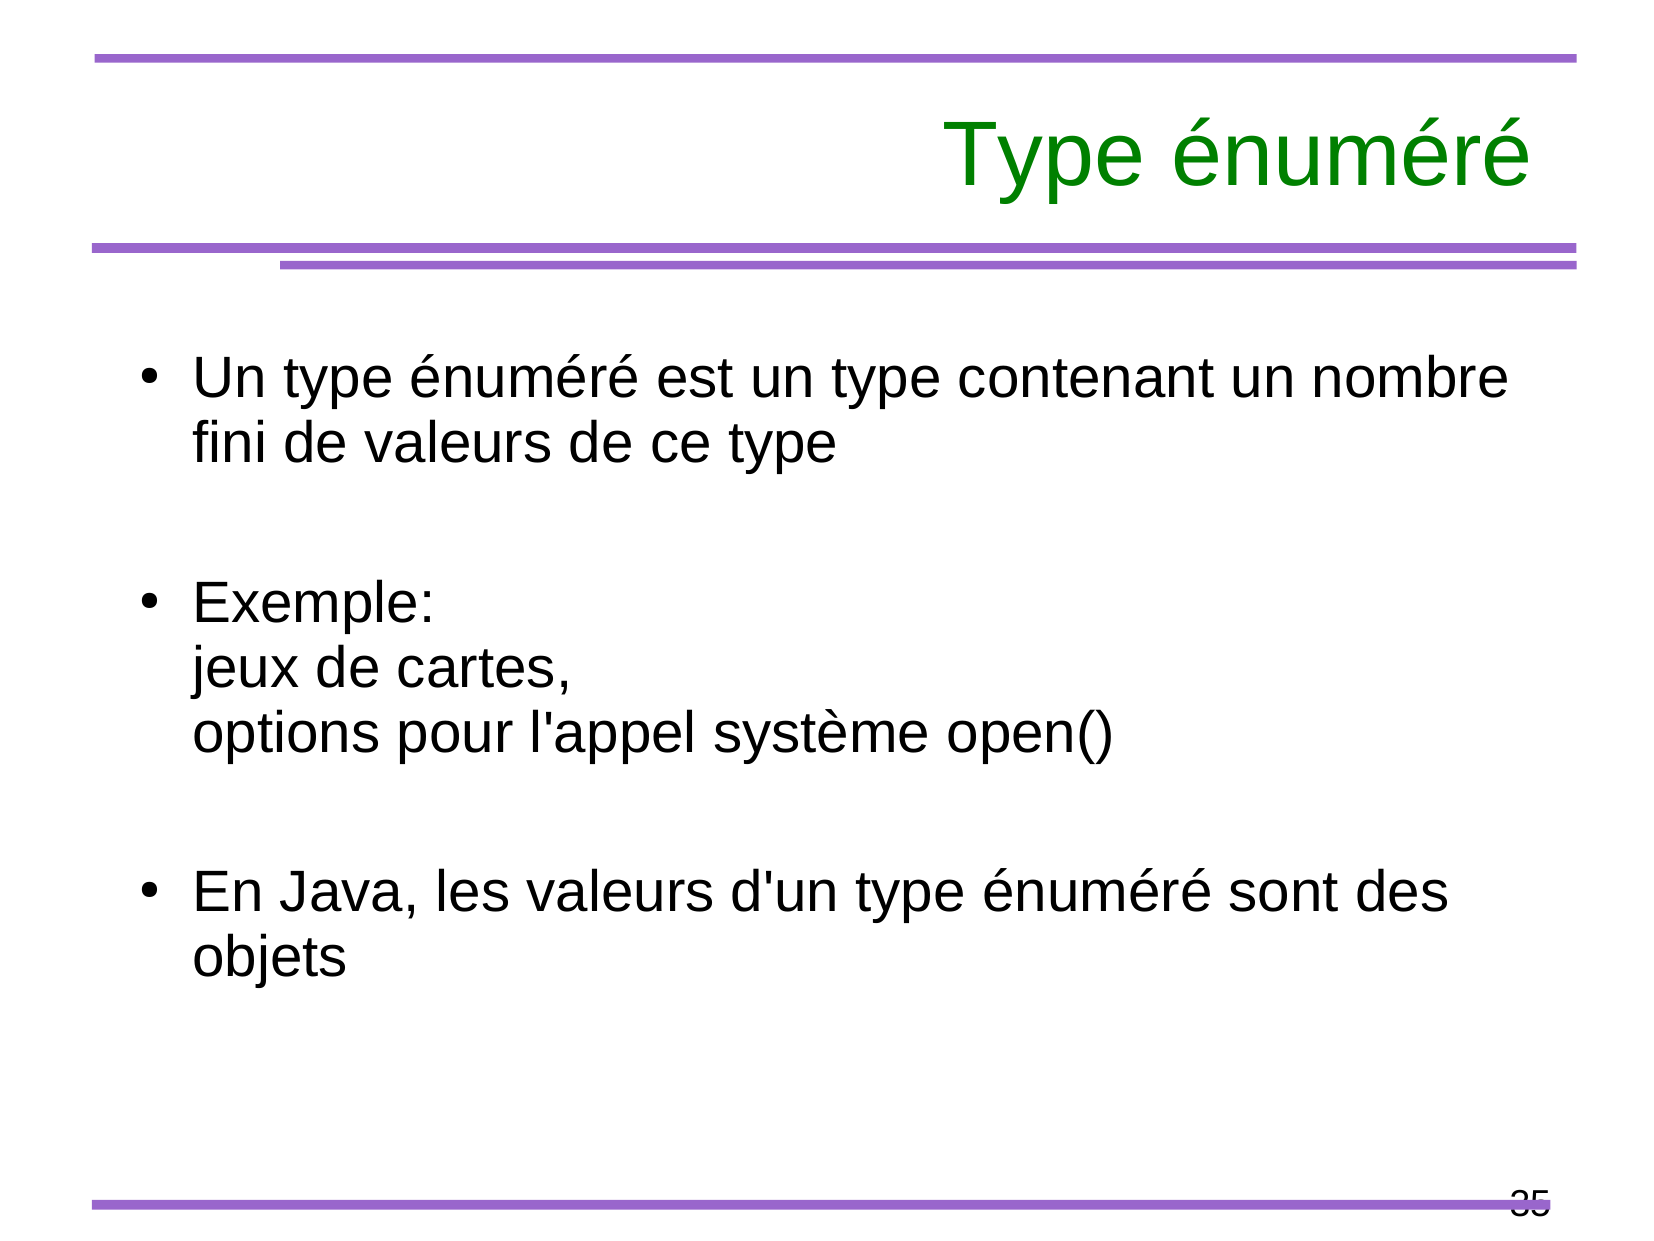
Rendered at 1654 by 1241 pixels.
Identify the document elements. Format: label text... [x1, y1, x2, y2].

list Un type énuméré est un type contenant un nombre fini de valeurs de ce type Exemple: jeux de cartes, options pour l'appel système open() En Java, les valeurs d'un type énuméré sont des objets [121, 344, 1534, 1127]
title Type énuméré [121, 49, 1534, 257]
